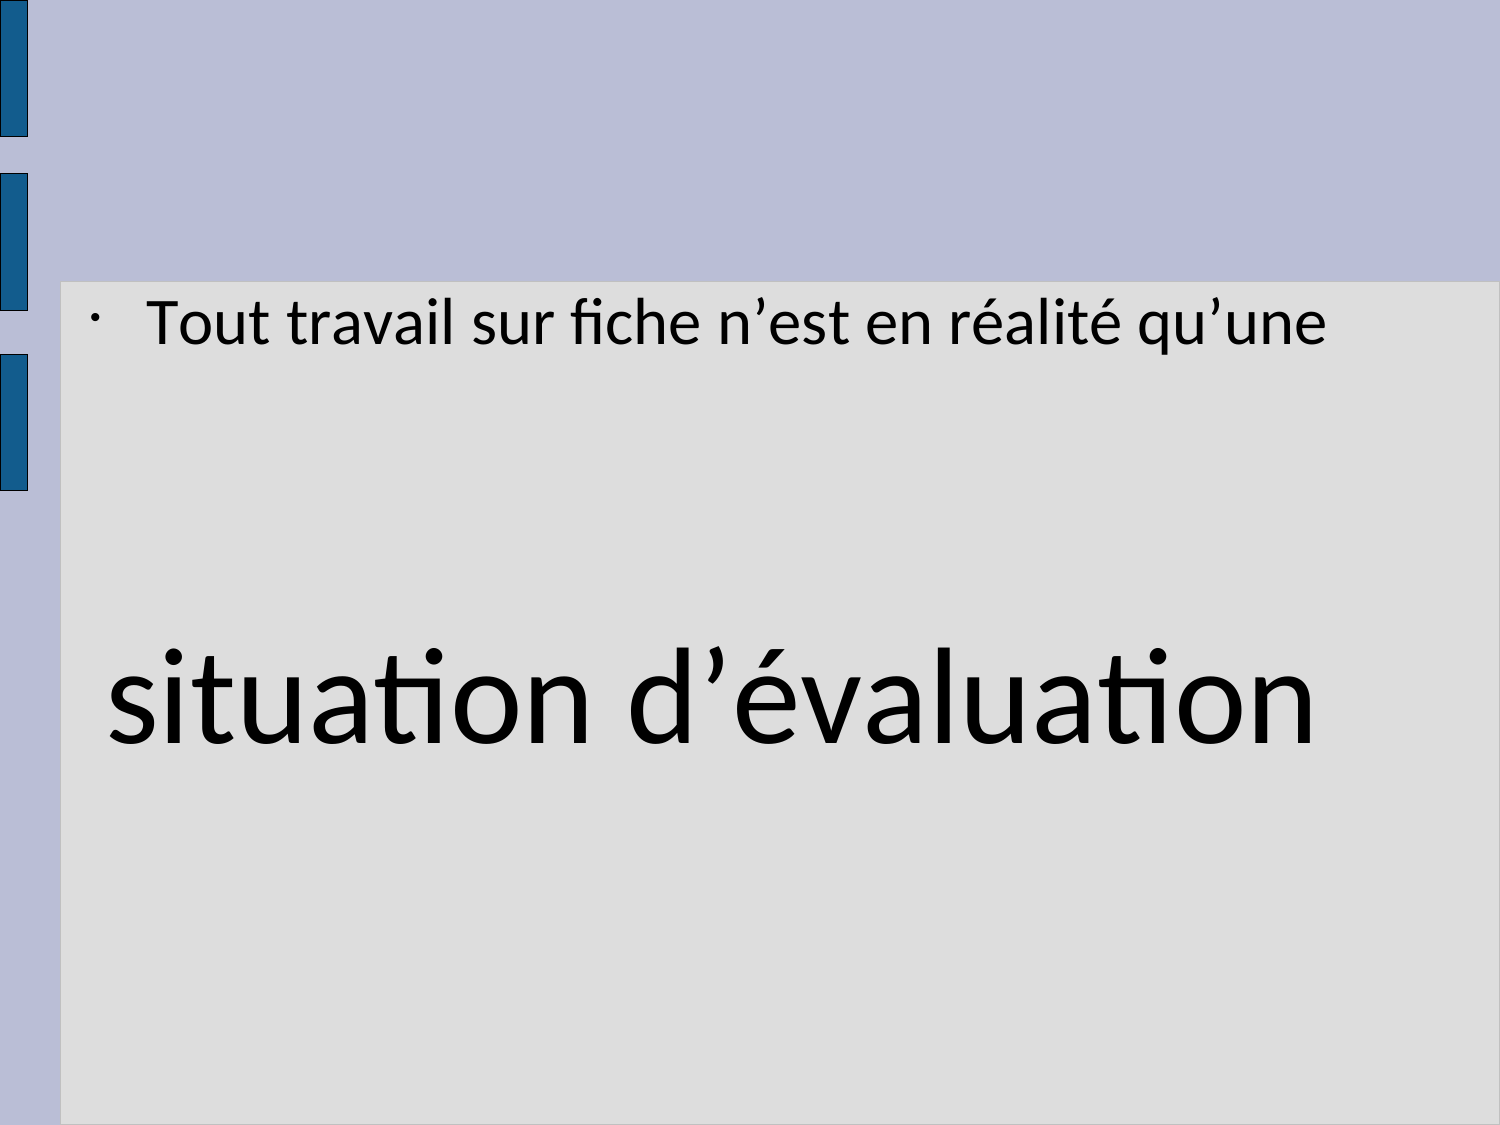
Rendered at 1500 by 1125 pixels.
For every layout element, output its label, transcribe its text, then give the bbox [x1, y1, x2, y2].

list Tout travail sur fiche n’est en réalité qu’une situation d’évaluation [75, 262, 1425, 1005]
